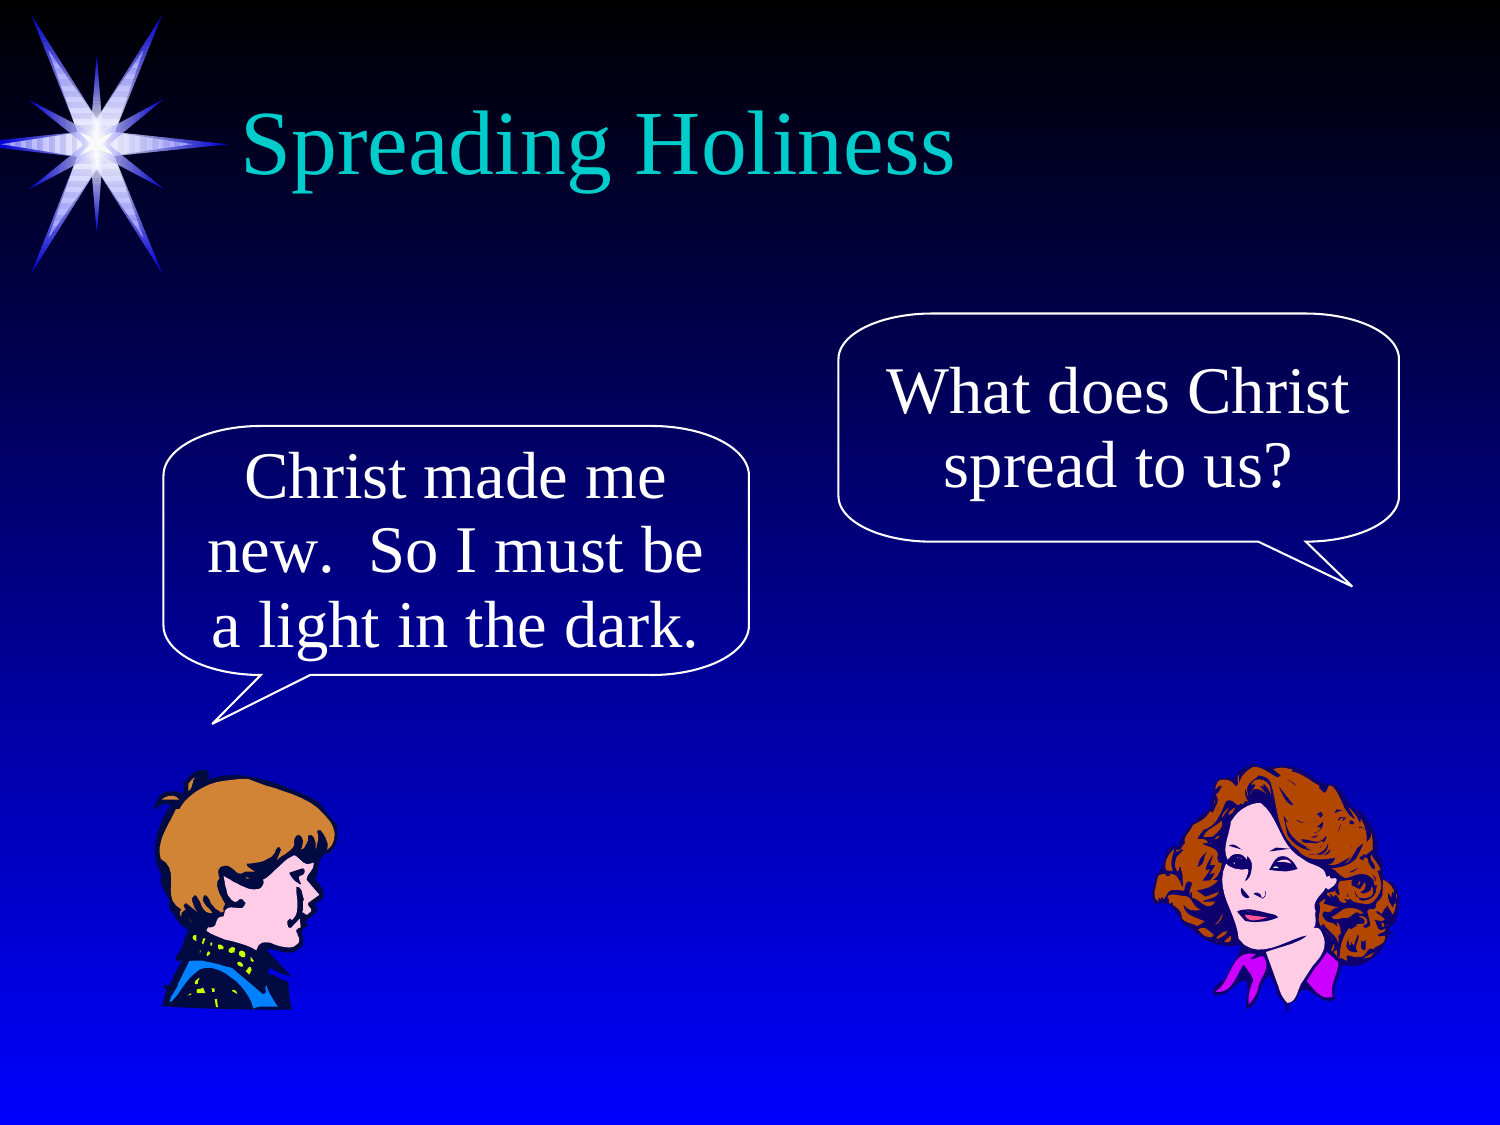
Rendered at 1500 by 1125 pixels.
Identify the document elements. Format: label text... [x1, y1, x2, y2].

picture [1149, 762, 1401, 1014]
text_box What does Christ spread to us? [838, 313, 1399, 587]
title Spreading Holiness [225, 81, 1435, 207]
chart [152, 769, 338, 1011]
text_box Christ made me new. So I must be a light in the dark. [163, 425, 749, 724]
